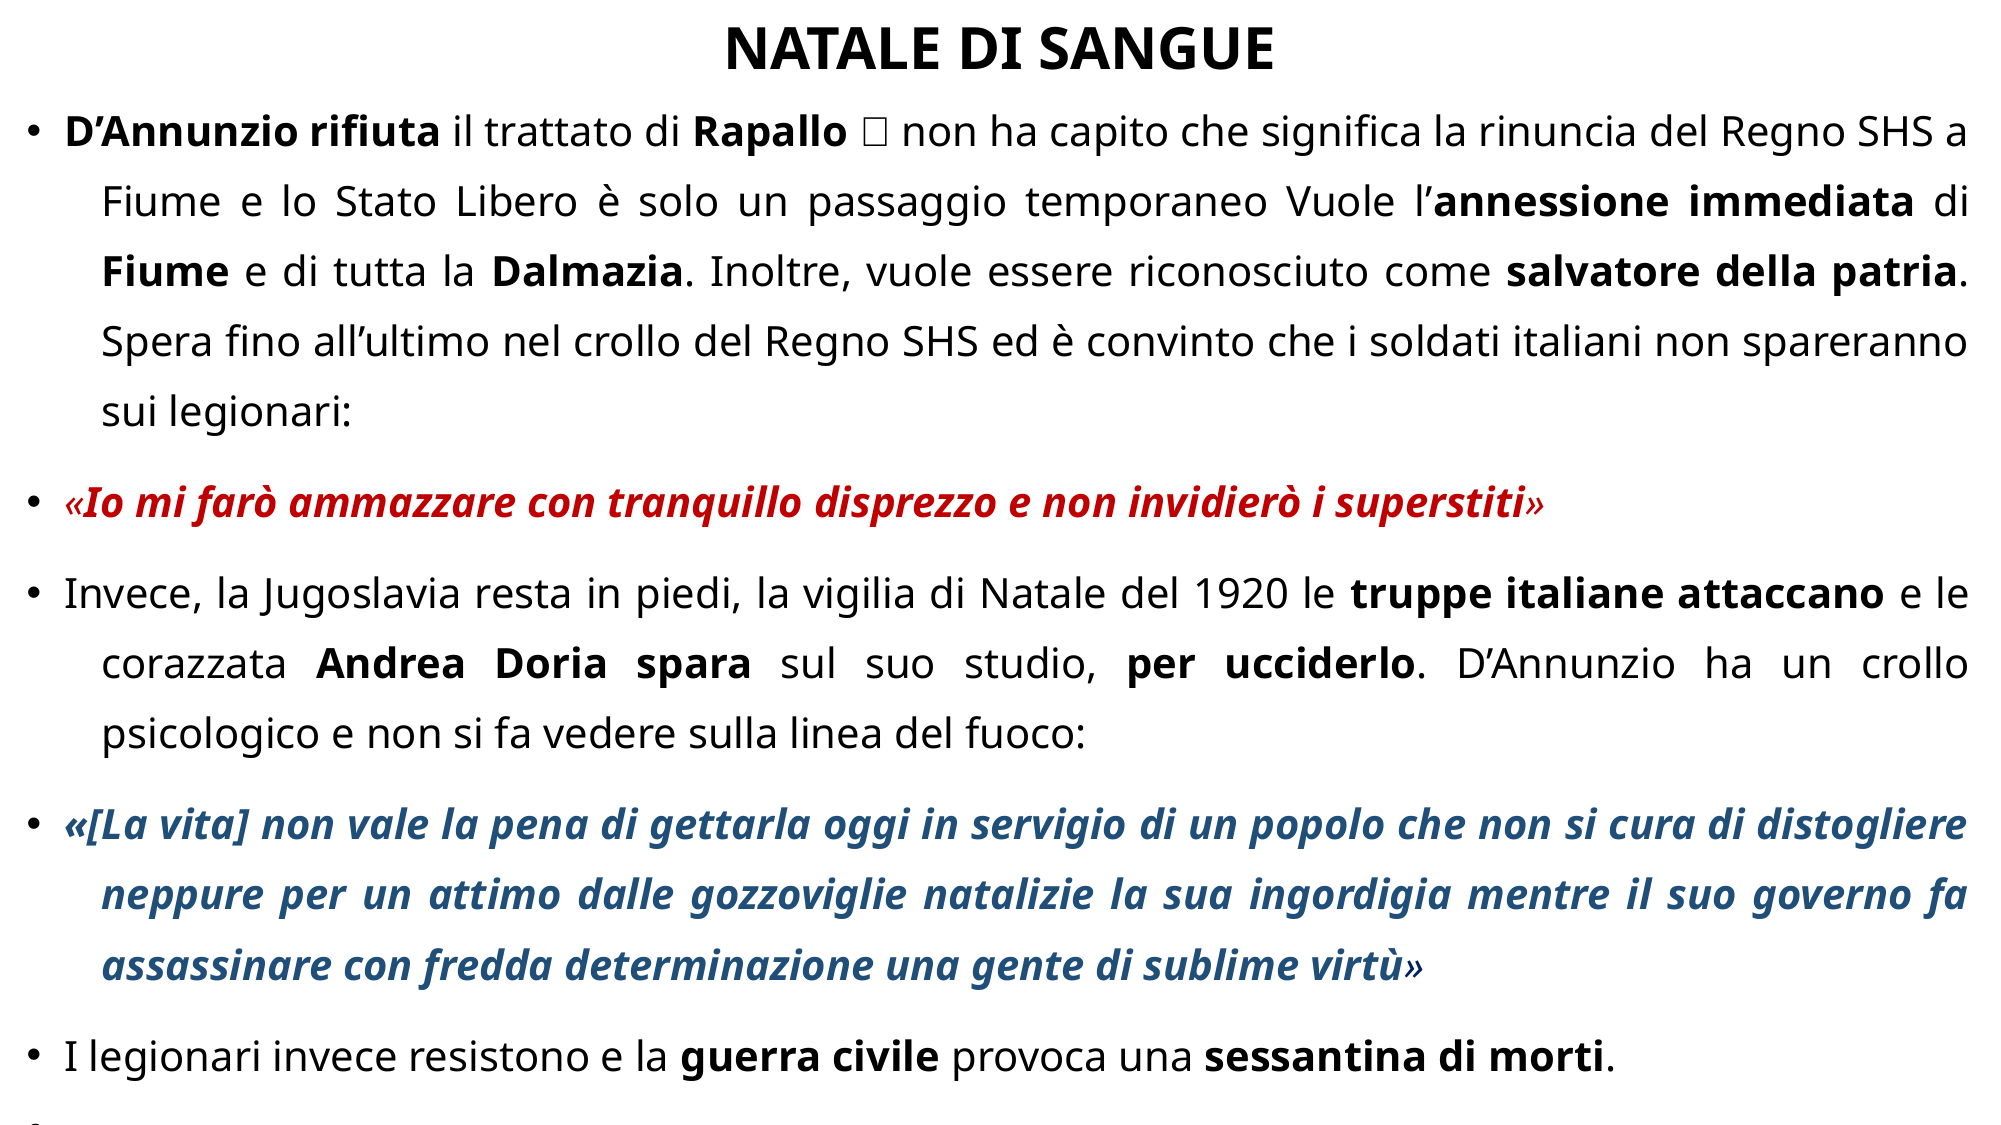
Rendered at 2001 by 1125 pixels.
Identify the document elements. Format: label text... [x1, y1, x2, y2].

title NATALE DI SANGUE [137, 11, 1863, 62]
list D’Annunzio rifiuta il trattato di Rapallo  non ha capito che significa la rinuncia del Regno SHS a Fiume e lo Stato Libero è solo un passaggio temporaneo Vuole l’annessione immediata di Fiume e di tutta la Dalmazia. Inoltre, vuole essere riconosciuto come salvatore della patria. Spera fino all’ultimo nel crollo del Regno SHS ed è convinto che i soldati italiani non spareranno sui legionari: «Io mi farò ammazzare con tranquillo disprezzo e non invidierò i superstiti» Invece, la Jugoslavia resta in piedi, la vigilia di Natale del 1920 le truppe italiane attaccano e le corazzata Andrea Doria spara sul suo studio, per ucciderlo. D’Annunzio ha un crollo psicologico e non si fa vedere sulla linea del fuoco: «[La vita] non vale la pena di gettarla oggi in servigio di un popolo che non si cura di distogliere neppure per un attimo dalle gozzoviglie natalizie la sua ingordigia mentre il suo governo fa assassinare con fredda determinazione una gente di sublime virtù» I legionari invece resistono e la guerra civile provoca una sessantina di morti. [11, 77, 1985, 1114]
